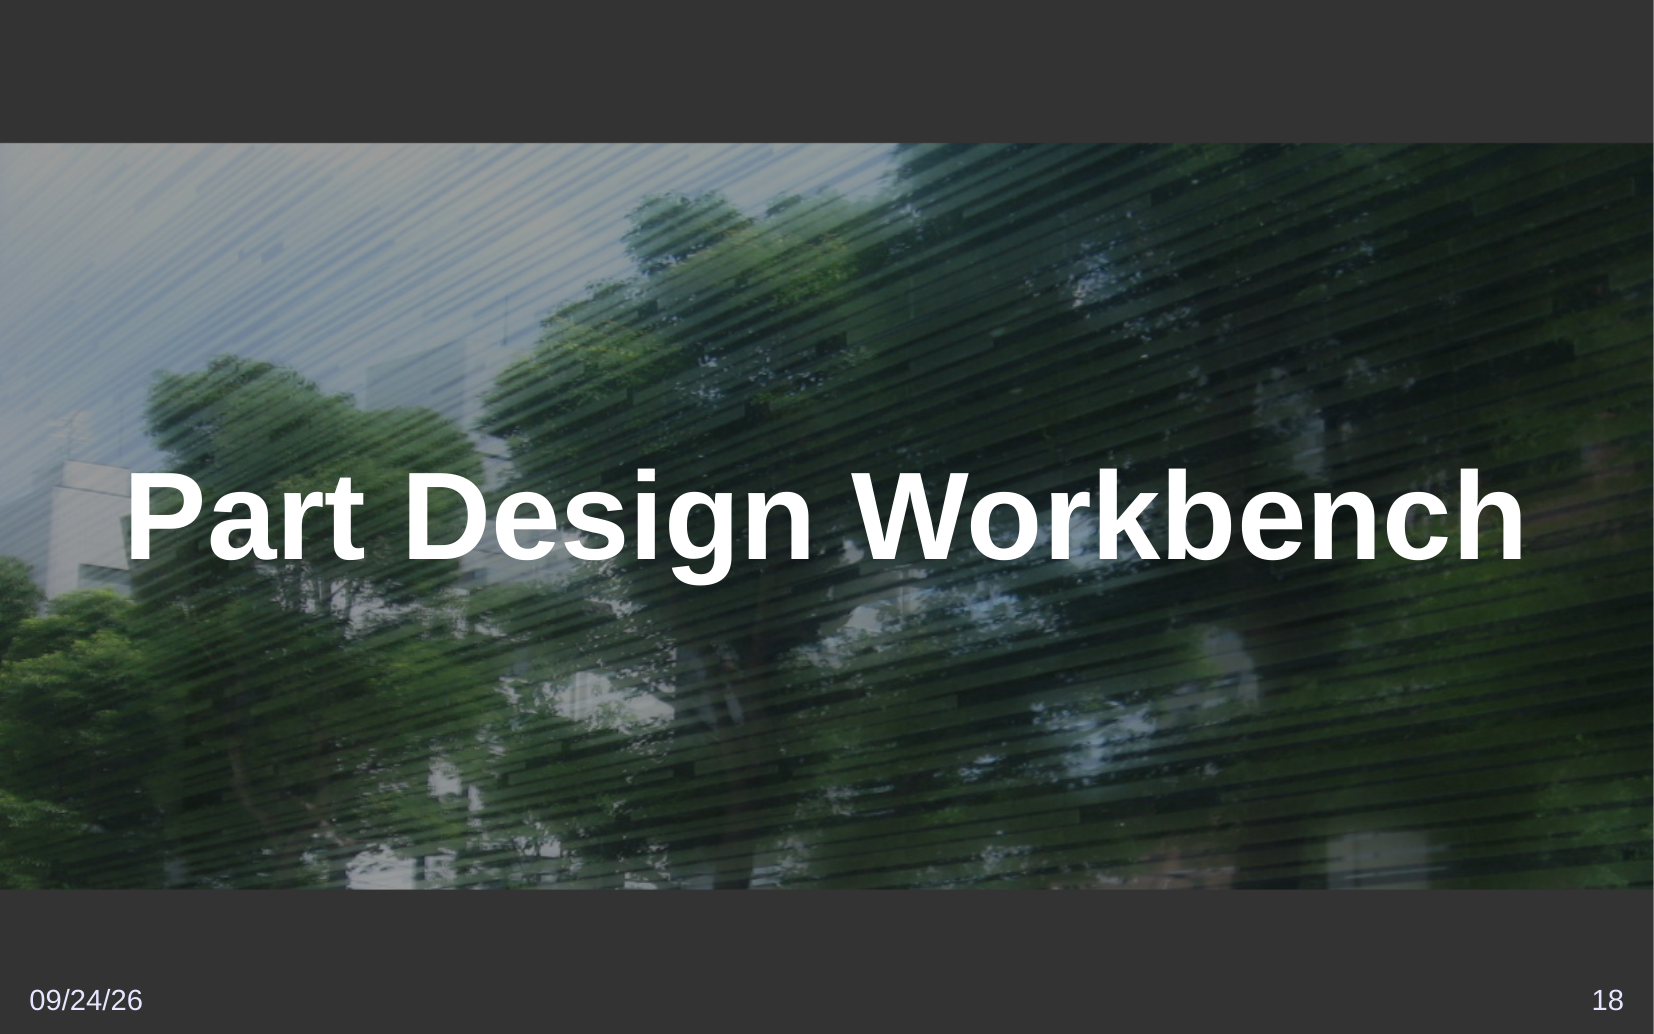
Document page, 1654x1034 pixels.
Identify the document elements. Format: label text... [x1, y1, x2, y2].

title Part Design Workbench [29, 172, 1624, 862]
picture [0, 0, 1654, 1034]
